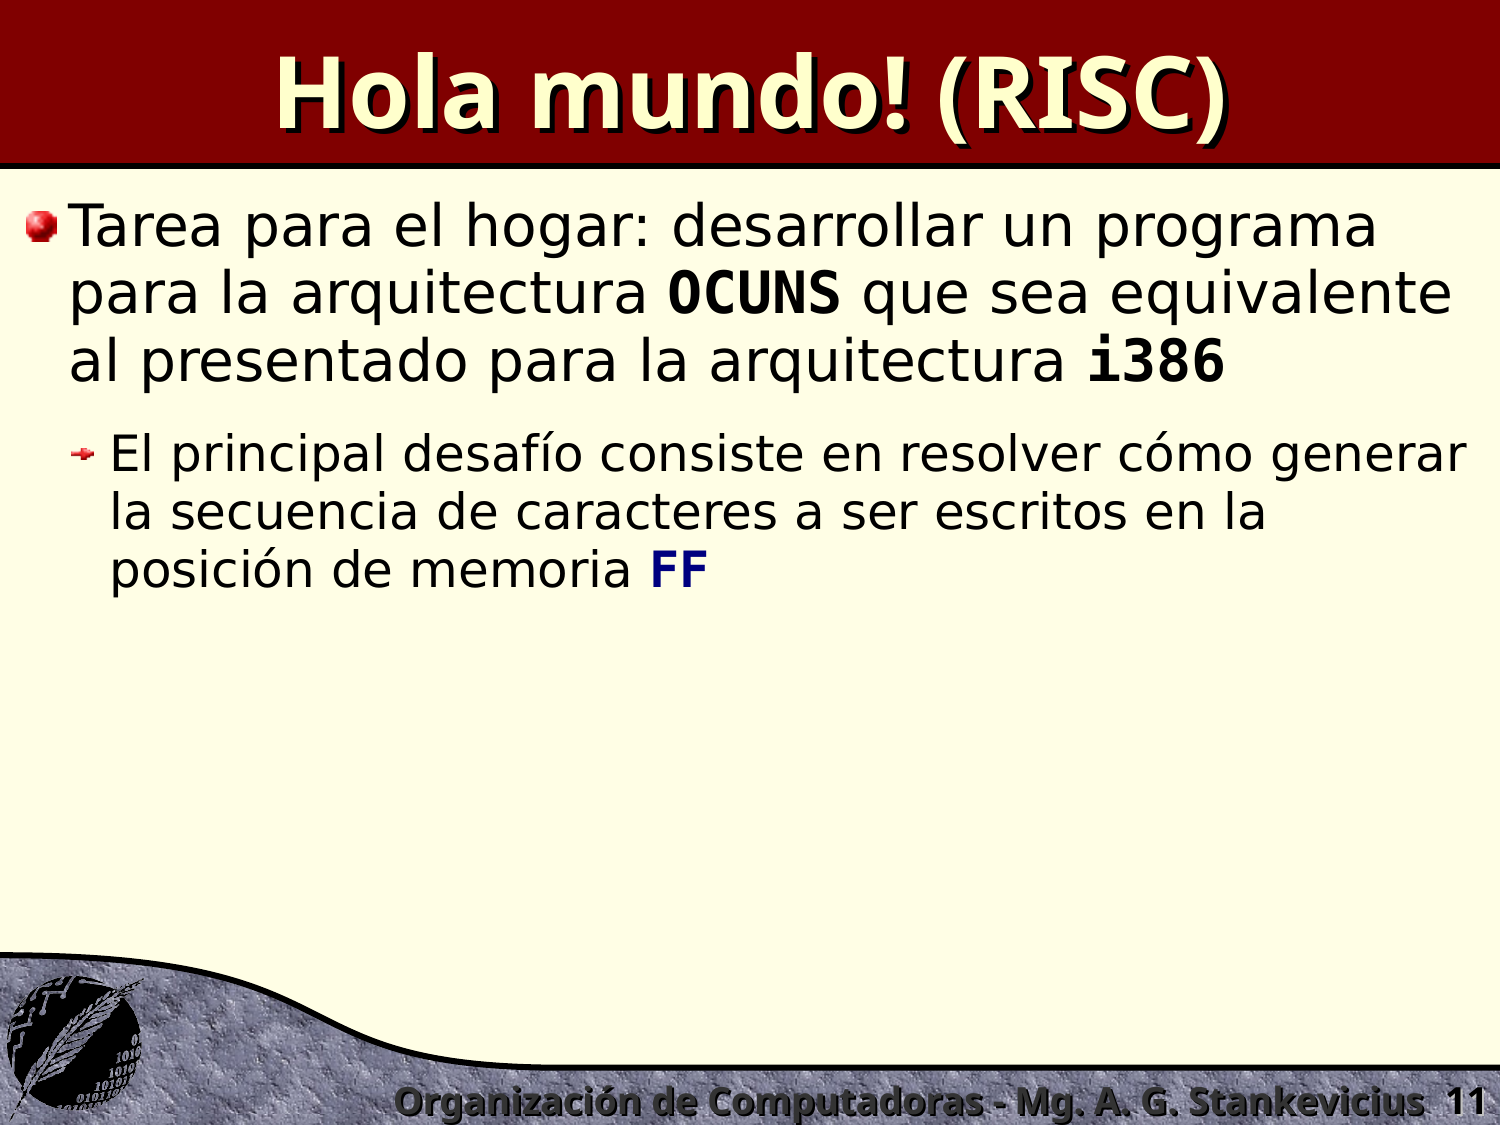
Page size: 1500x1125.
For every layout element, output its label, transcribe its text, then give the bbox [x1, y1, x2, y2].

picture [0, 959, 1500, 1125]
picture [448, 1100, 455, 1110]
picture [1058, 1100, 1065, 1110]
title Hola mundo! (RISC) [15, 5, 1485, 160]
picture [802, 1100, 806, 1110]
list Tarea para el hogar: desarrollar un programa para la arquitectura OCUNS que sea equivalente al presentado para la arquitectura i386 El principal desafío consiste en resolver cómo generar la secuencia de caracteres a ser escritos en la posición de memoria FF [11, 192, 1486, 845]
